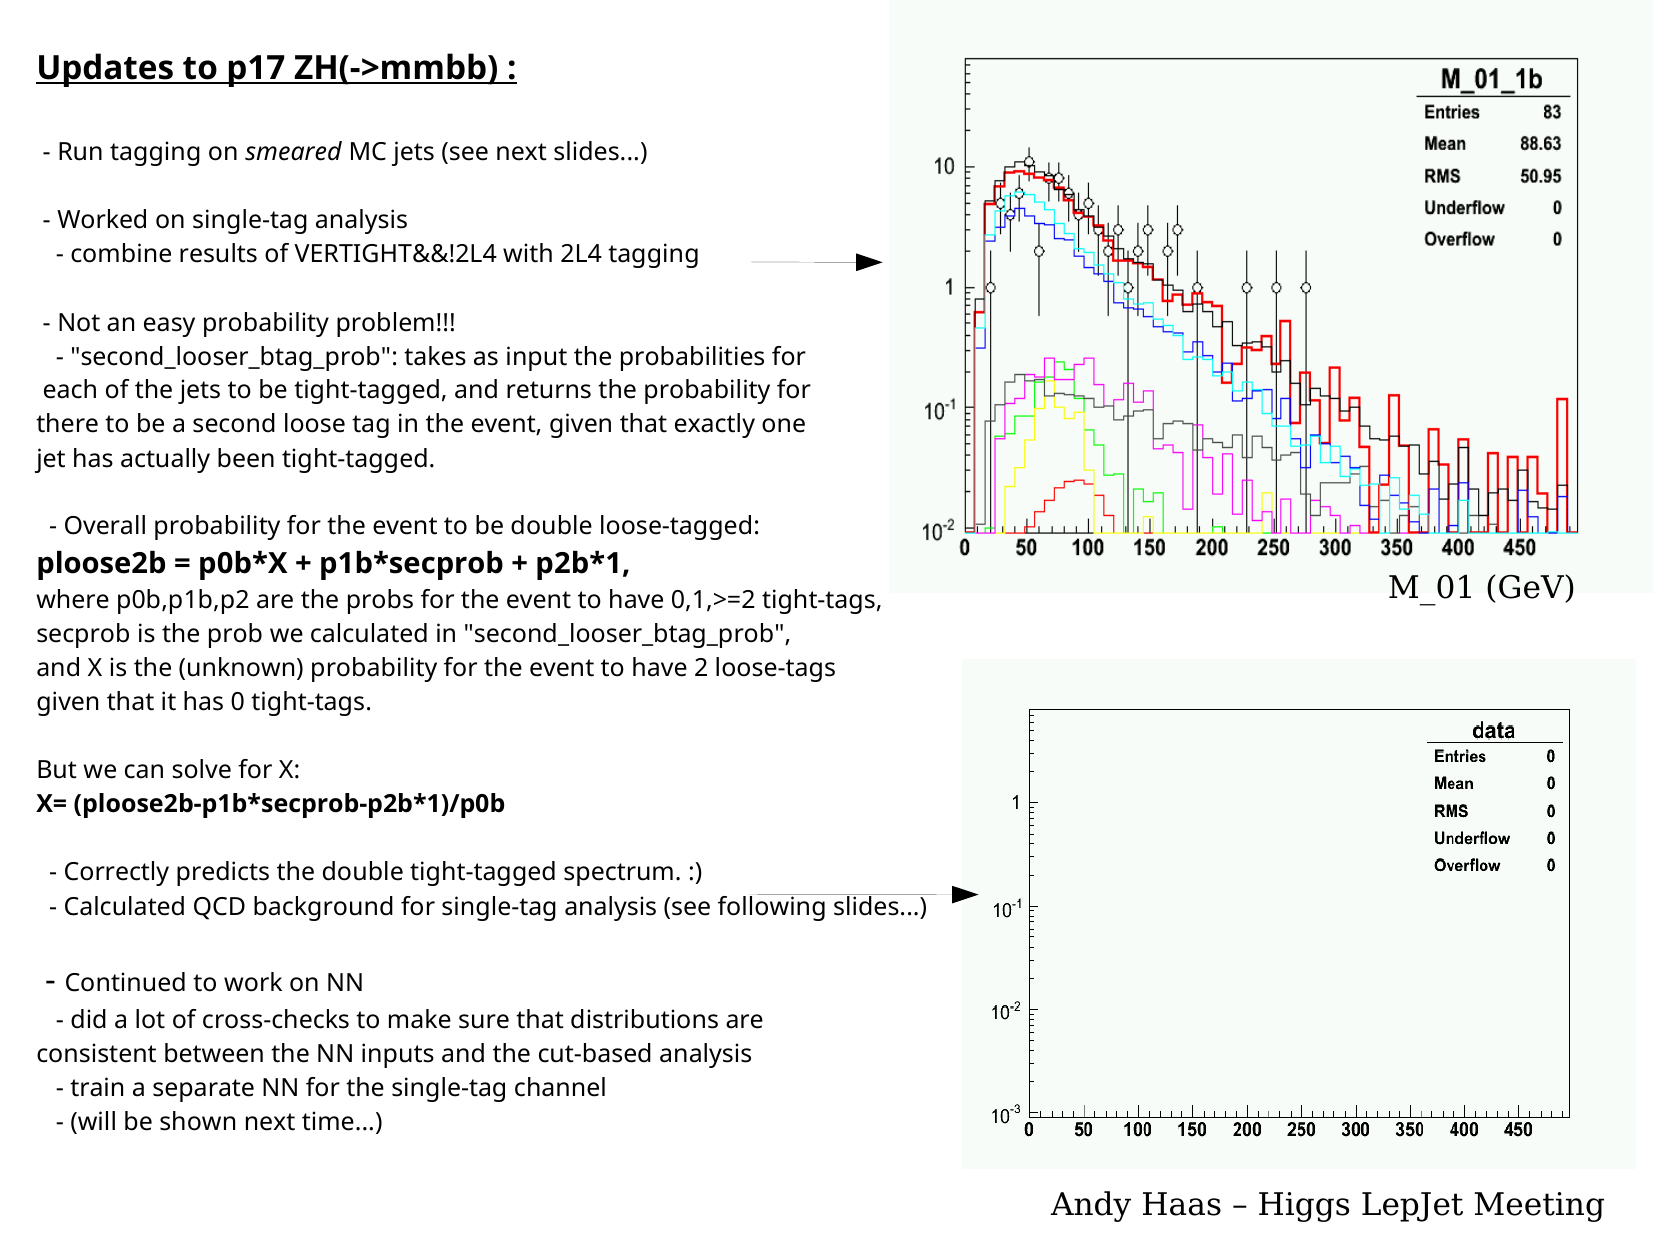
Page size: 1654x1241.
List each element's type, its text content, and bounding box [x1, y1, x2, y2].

picture [962, 659, 1636, 1169]
text_box M_01 (GeV) [1387, 569, 1577, 607]
picture [889, 0, 1654, 593]
text_box Updates to p17 ZH(->mmbb) : - Run tagging on smeared MC jets (see next slides...) - Worked on single-tag analysis - combine results of VERTIGHT&&!2L4 with 2L4 tagging - Not an easy probability problem!!! - "second_looser_btag_prob": takes as input the probabilities for each of the jets to be tight-tagged, and returns the probability for there to be a second loose tag in the event, given that exactly one jet has actually been tight-tagged. - Overall probability for the event to be double loose-tagged: ploose2b = p0b*X + p1b*secprob + p2b*1, where p0b,p1b,p2 are the probs for the event to have 0,1,>=2 tight-tags, secprob is the prob we calculated in "second_looser_btag_prob", and X is the (unknown) probability for the event to have 2 loose-tags given that it has 0 tight-tags. But we can solve for X: X= (ploose2b-p1b*secprob-p2b*1)/p0b - Correctly predicts the double tight-tagged spectrum. :) - Calculated QCD background for single-tag analysis (see following slides...) - Continued to work on NN - did a lot of cross-checks to make sure that distributions are consistent between the NN inputs and the cut-based analysis - train a separate NN for the single-tag channel - (will be shown next time...) [36, 43, 977, 1169]
